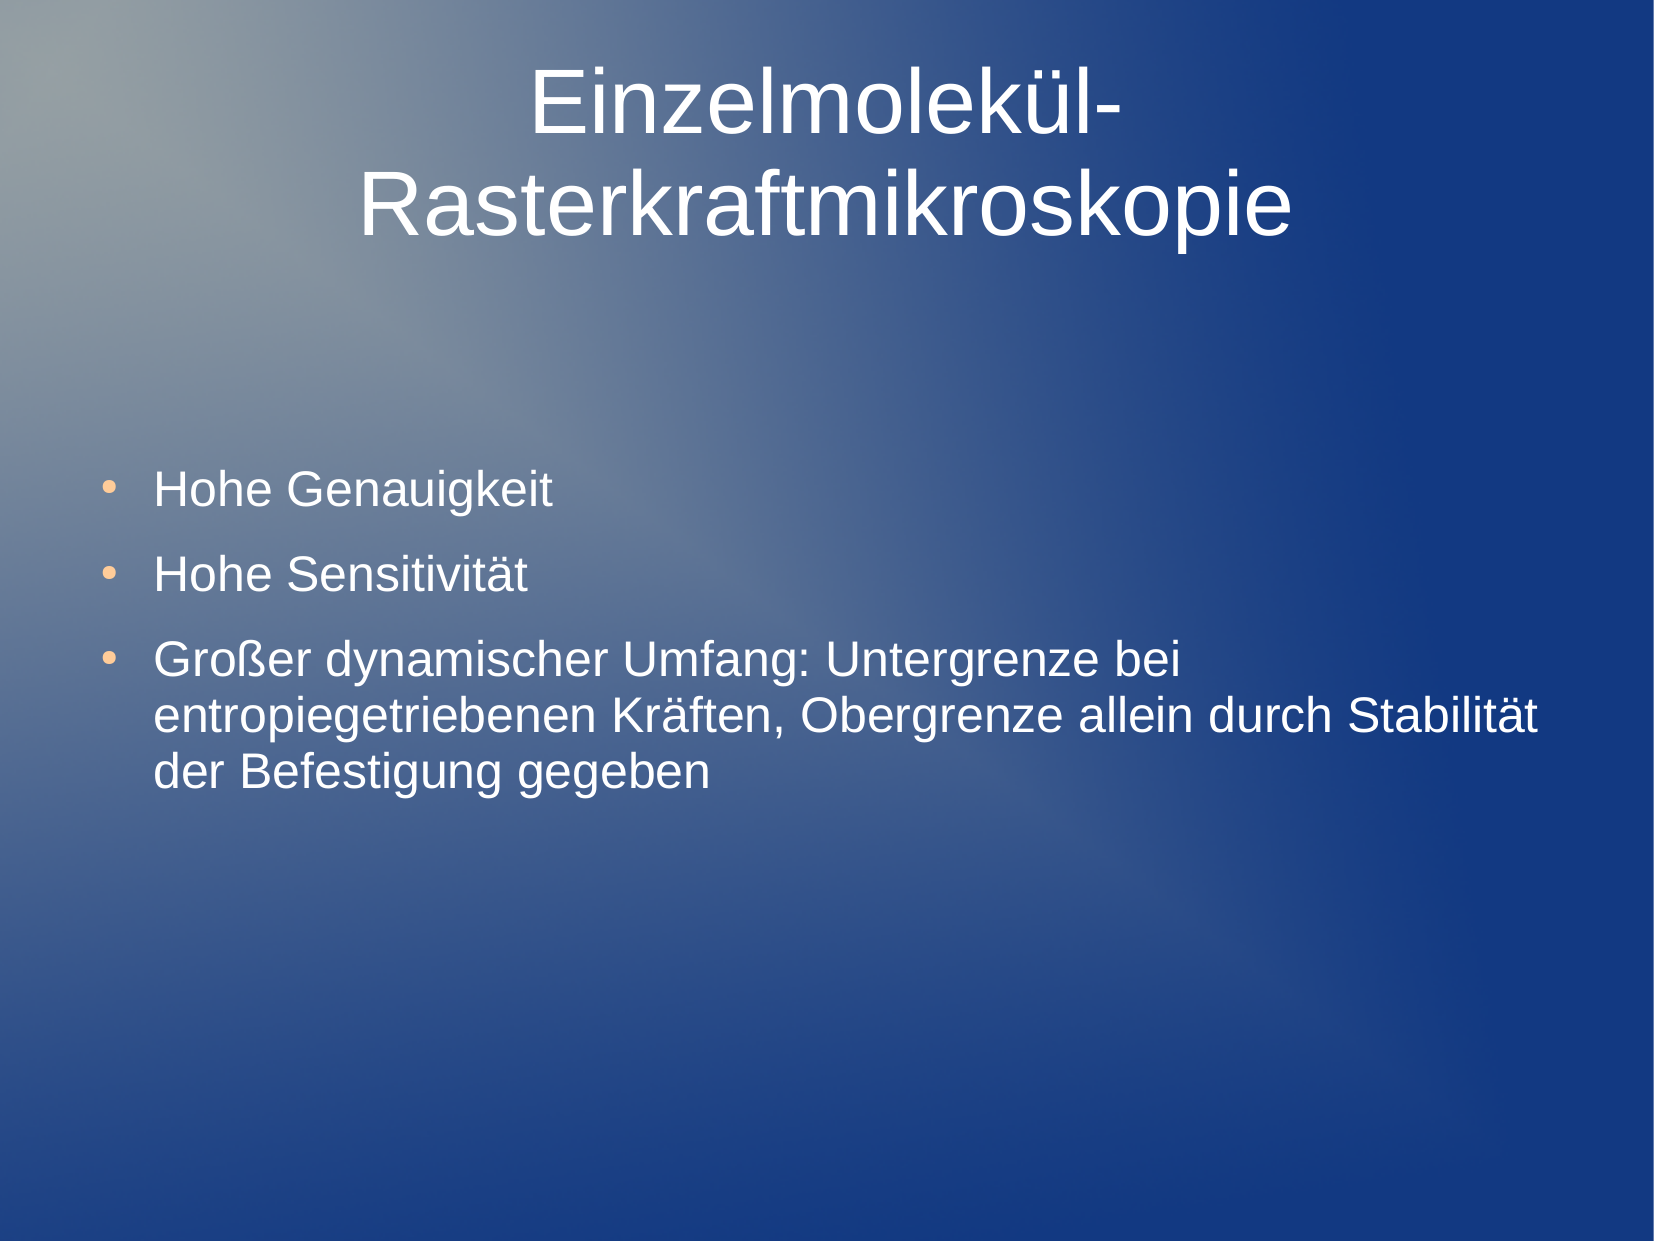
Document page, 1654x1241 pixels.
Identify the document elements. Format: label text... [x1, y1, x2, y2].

picture [0, 0, 1654, 1241]
title Einzelmolekül-Rasterkraftmikroskopie [82, 49, 1571, 257]
list Hohe Genauigkeit Hohe Sensitivität Großer dynamischer Umfang: Untergrenze bei entropiegetriebenen Kräften, Obergrenze allein durch Stabilität der Befestigung gegeben [82, 290, 1571, 1109]
